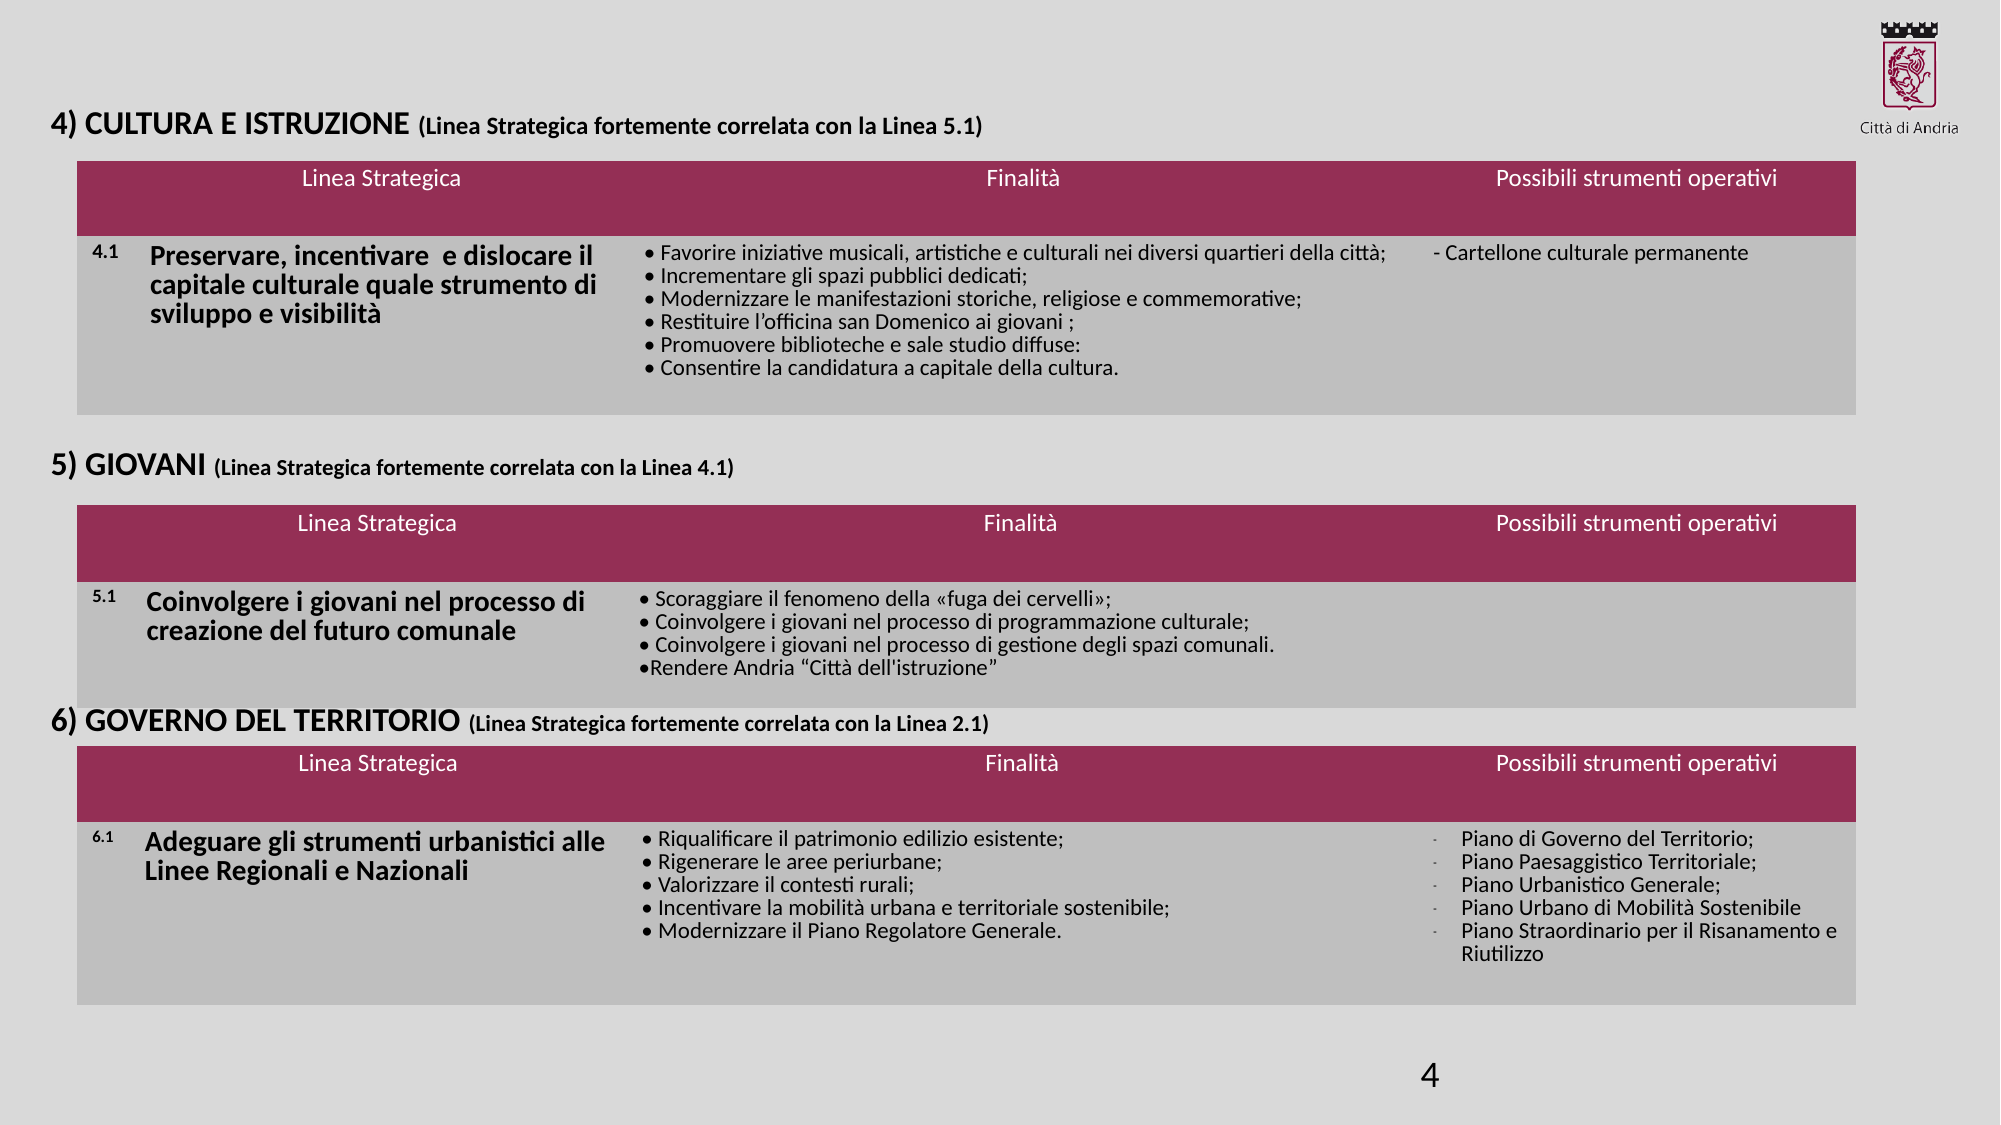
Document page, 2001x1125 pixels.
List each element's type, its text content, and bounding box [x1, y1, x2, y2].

table_cell Piano di Governo del Territorio; Piano Paesaggistico Territoriale; Piano Urbanistico Generale; Piano Urbano di Mobilità Sostenibile Piano Straordinario per il Risanamento e Riutilizzo [1418, 822, 1856, 1005]
table_cell [1418, 582, 1856, 708]
table_header [77, 161, 135, 236]
table_cell Adeguare gli strumenti urbanistici alle Linee Regionali e Nazionali [130, 822, 626, 1005]
table_header [77, 505, 132, 582]
table_header [77, 746, 130, 822]
table_header Linea Strategica [135, 161, 629, 236]
table_header Possibili strumenti operativi [1418, 505, 1856, 582]
table_cell Coinvolgere i giovani nel processo di creazione del futuro comunale [132, 582, 624, 690]
table_cell - Cartellone culturale permanente [1418, 236, 1856, 415]
text_box 6) GOVERNO DEL TERRITORIO (Linea Strategica fortemente correlata con la Linea 2.1) [36, 690, 1065, 746]
table_cell • Favorire iniziative musicali, artistiche e culturali nei diversi quartieri della città; • Incrementare gli spazi pubblici dedicati; • Modernizzare le manifestazioni storiche, religiose e commemorative; • Restituire l’officina san Domenico ai giovani ; • Promuovere biblioteche e sale studio diffuse: • Consentire la candidatura a capitale della cultura. [629, 236, 1418, 415]
table_header Finalità [624, 505, 1418, 582]
table_header Possibili strumenti operativi [1418, 746, 1856, 822]
picture [1855, 17, 1964, 139]
table_cell • Riqualificare il patrimonio edilizio esistente; • Rigenerare le aree periurbane; • Valorizzare il contesti rurali; • Incentivare la mobilità urbana e territoriale sostenibile; • Modernizzare il Piano Regolatore Generale. [626, 822, 1418, 1005]
table_header Finalità [626, 746, 1418, 822]
table_header Linea Strategica [130, 746, 626, 822]
slide_number <numero> [1405, 1042, 1856, 1103]
text_box 5) GIOVANI (Linea Strategica fortemente correlata con la Linea 4.1) [36, 434, 858, 490]
table_header Possibili strumenti operativi [1418, 161, 1856, 236]
table_cell 4.1 [77, 236, 135, 415]
table_header Finalità [629, 161, 1418, 236]
table_cell 6.1 [77, 822, 130, 1005]
table_cell • Scoraggiare il fenomeno della «fuga dei cervelli»; • Coinvolgere i giovani nel processo di programmazione culturale; • Coinvolgere i giovani nel processo di gestione degli spazi comunali. •Rendere Andria “Città dell'istruzione” [624, 582, 1418, 708]
table_header Linea Strategica [132, 505, 624, 582]
table_cell Preservare, incentivare e dislocare il capitale culturale quale strumento di sviluppo e visibilità [135, 236, 629, 415]
text_box 4) CULTURA E ISTRUZIONE (Linea Strategica fortemente correlata con la Linea 5.1) [36, 93, 1124, 149]
table_cell 5.1 [77, 582, 132, 690]
